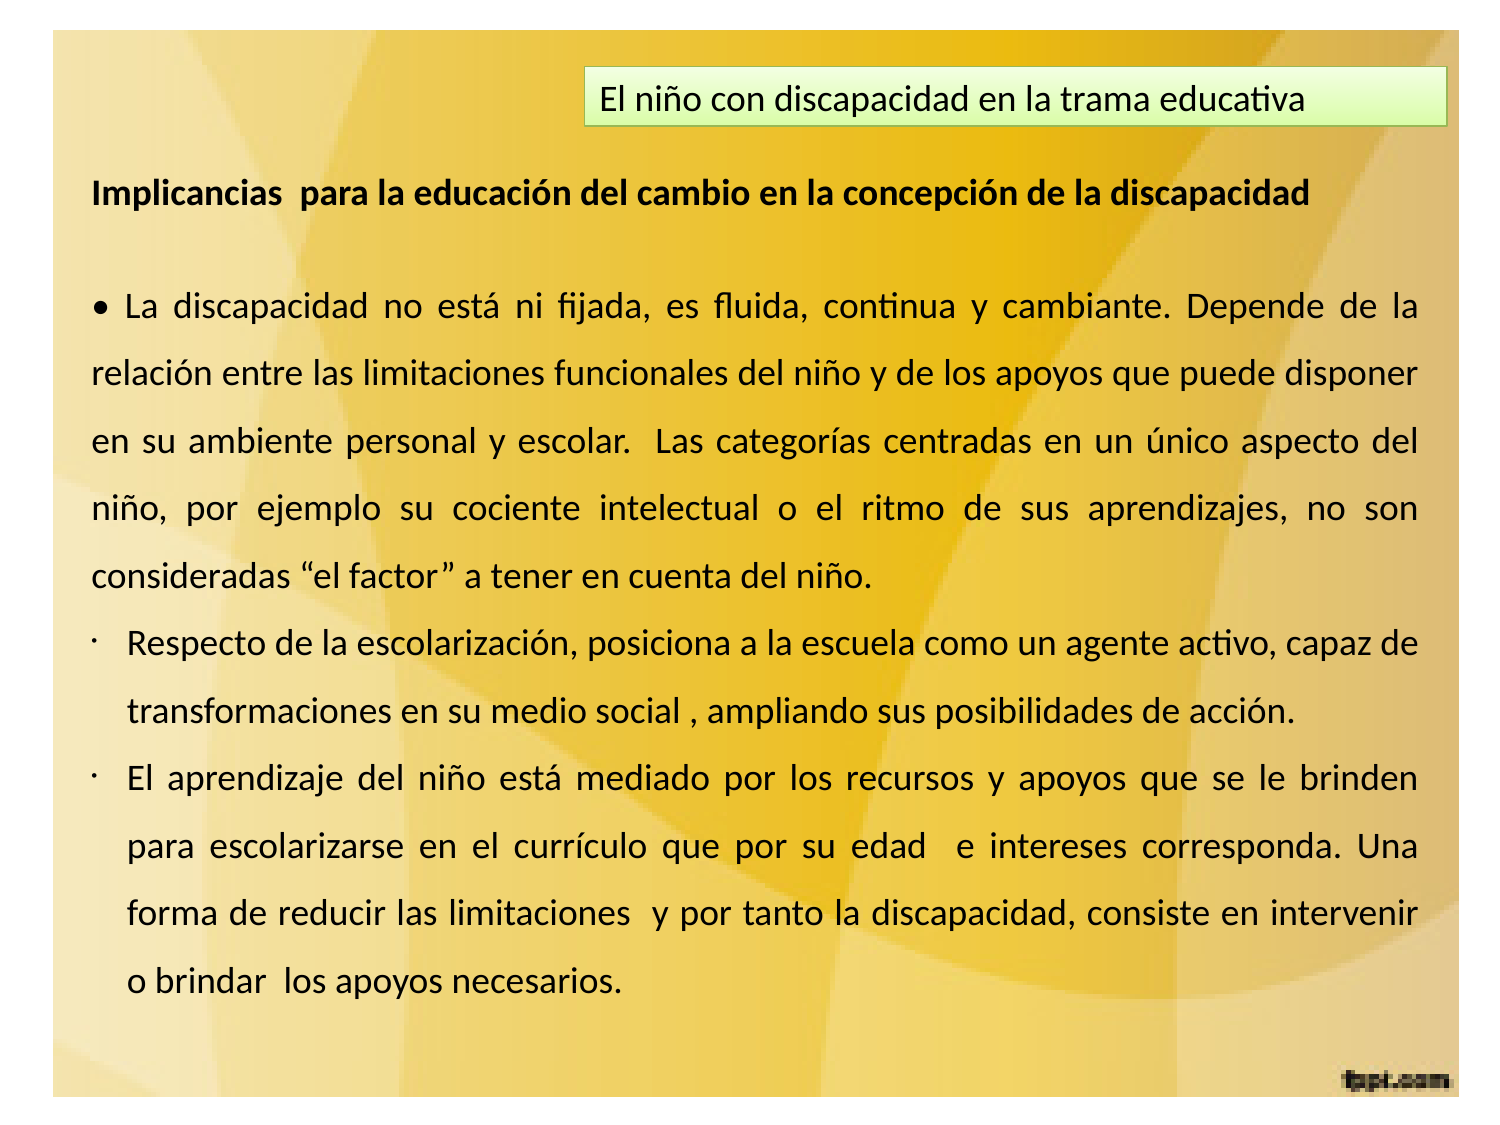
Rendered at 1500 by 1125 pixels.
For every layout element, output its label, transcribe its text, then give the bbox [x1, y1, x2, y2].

text_box El niño con discapacidad en la trama educativa [584, 66, 1447, 127]
text_box Implicancias para la educación del cambio en la concepción de la discapacidad • La discapacidad no está ni fijada, es fluida, continua y cambiante. Depende de la relación entre las limitaciones funcionales del niño y de los apoyos que puede disponer en su ambiente personal y escolar. Las categorías centradas en un único aspecto del niño, por ejemplo su cociente intelectual o el ritmo de sus aprendizajes, no son consideradas “el factor” a tener en cuenta del niño. Respecto de la escolarización, posiciona a la escuela como un agente activo, capaz de transformaciones en su medio social , ampliando sus posibilidades de acción. El aprendizaje del niño está mediado por los recursos y apoyos que se le brinden para escolarizarse en el currículo que por su edad e intereses corresponda. Una forma de reducir las limitaciones y por tanto la discapacidad, consiste en intervenir o brindar los apoyos necesarios. [76, 160, 1436, 1009]
picture [53, 30, 1459, 1097]
